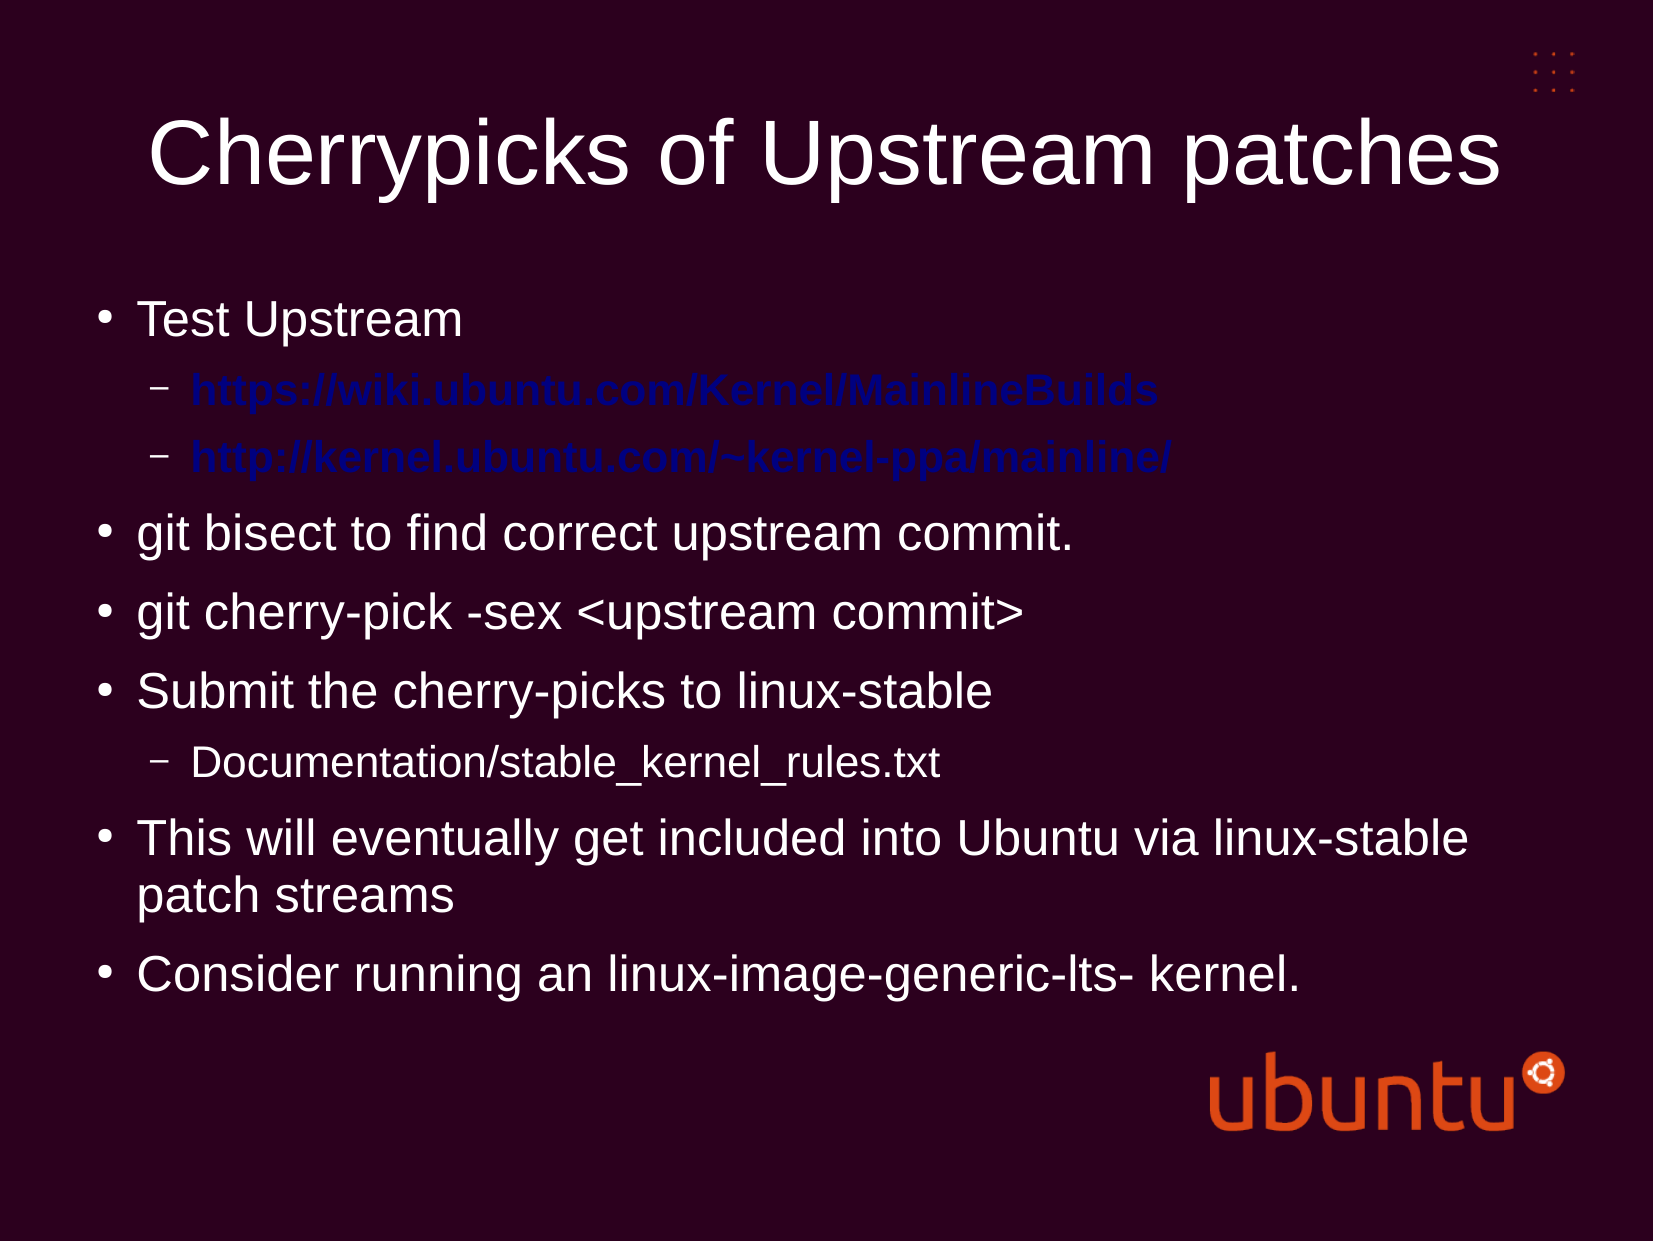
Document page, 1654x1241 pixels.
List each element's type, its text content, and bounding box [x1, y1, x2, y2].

list Test Upstream https://wiki.ubuntu.com/Kernel/MainlineBuilds http://kernel.ubuntu.com/~kernel-ppa/mainline/ git bisect to find correct upstream commit. git cherry-pick -sex <upstream commit> Submit the cherry-picks to linux-stable Documentation/stable_kernel_rules.txt This will eventually get included into Ubuntu via linux-stable patch streams Consider running an linux-image-generic-lts- kernel. [82, 290, 1571, 1010]
picture [1571, 49, 1575, 94]
picture [1121, 960, 1653, 1223]
title Cherrypicks of Upstream patches [82, 49, 1571, 257]
